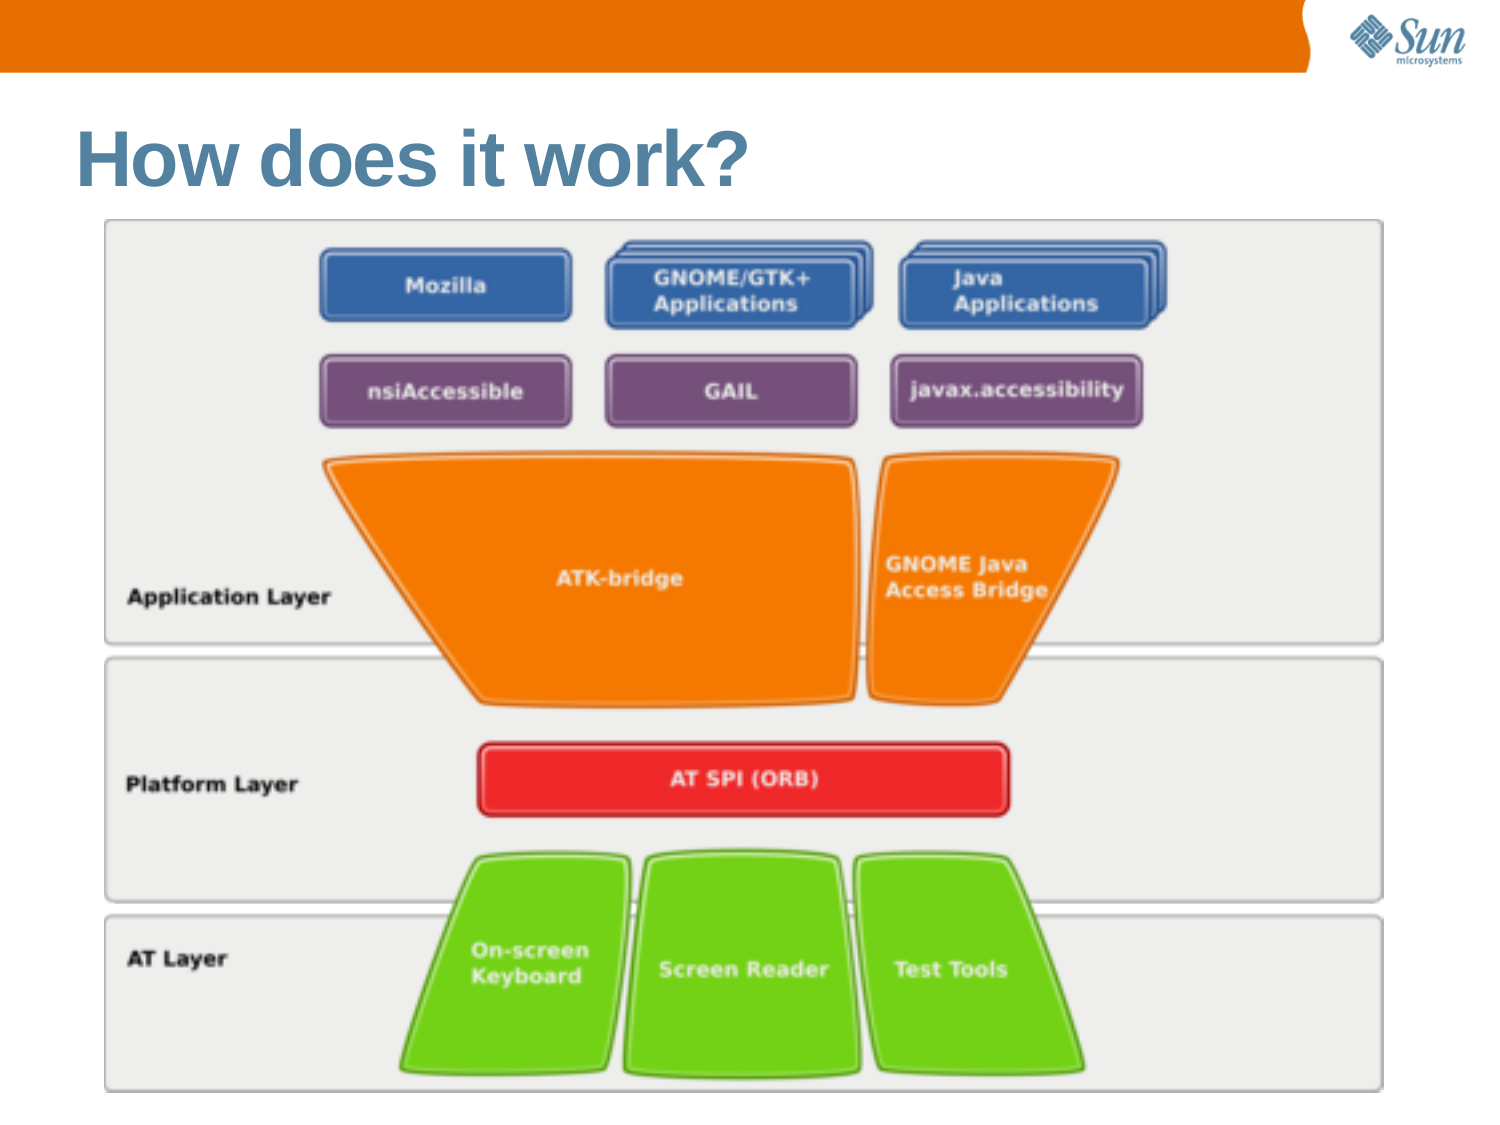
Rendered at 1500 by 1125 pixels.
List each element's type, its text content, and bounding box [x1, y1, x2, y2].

picture [0, 0, 1500, 75]
picture [104, 219, 1384, 1093]
title How does it work? [75, 122, 1438, 228]
